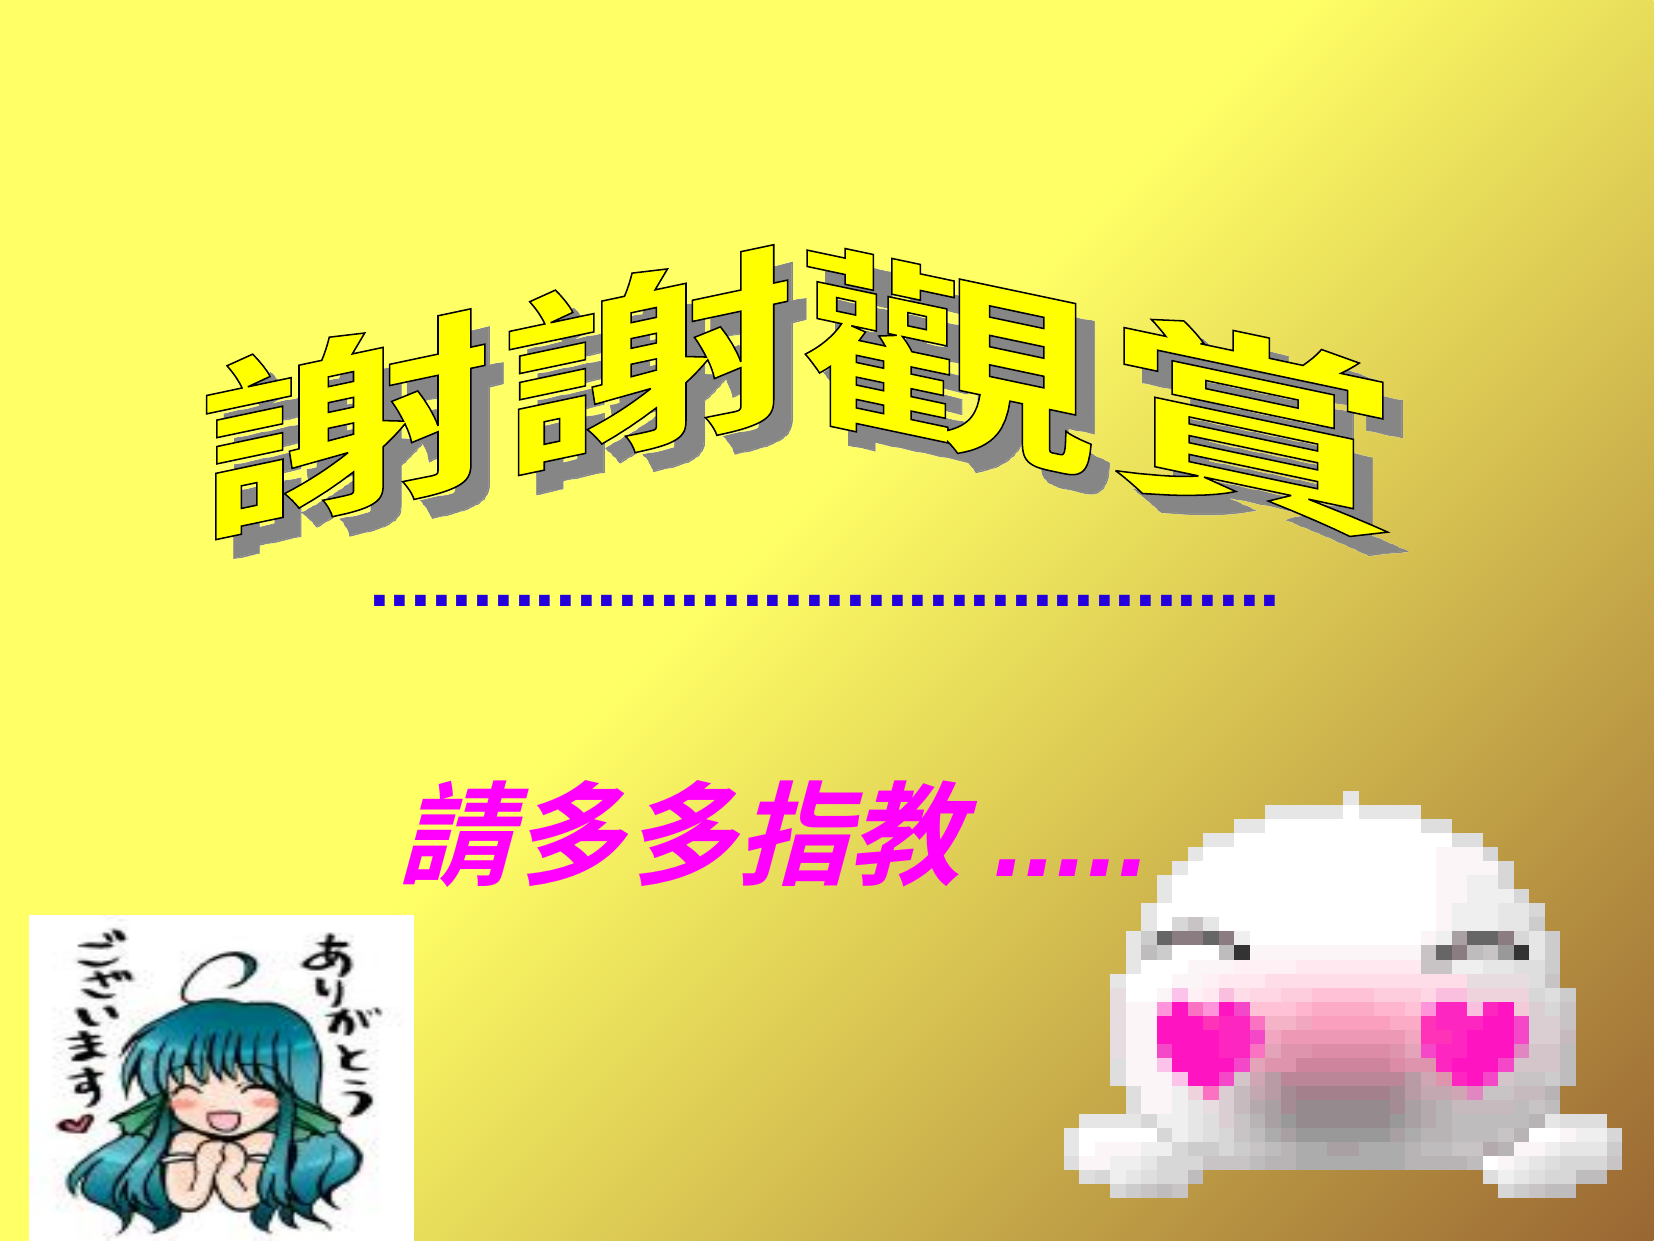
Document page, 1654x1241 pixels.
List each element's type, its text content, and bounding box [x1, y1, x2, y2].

text_box 謝謝觀賞 [518, 395, 586, 476]
text_box 謝謝觀賞 [215, 459, 283, 540]
picture [1033, 679, 1654, 1241]
text_box 謝謝觀賞 [891, 258, 955, 301]
text_box 謝謝觀賞 [1115, 397, 1388, 536]
text_box 謝謝觀賞 [807, 248, 874, 291]
text_box 謝謝觀賞 [216, 406, 283, 438]
text_box 謝謝觀賞 [206, 354, 292, 414]
text_box 請多多指教..... [383, 738, 1182, 889]
text_box 謝謝觀賞 [216, 432, 283, 464]
text_box 謝謝觀賞 [587, 244, 788, 453]
text_box 謝謝觀賞 [1124, 319, 1383, 419]
text_box 謝謝觀賞 [1172, 360, 1335, 429]
text_box 謝謝觀賞 [519, 368, 586, 400]
text_box 謝謝觀賞 [284, 308, 485, 517]
picture [29, 915, 414, 1241]
text_box 謝謝觀賞 [805, 279, 1092, 475]
text_box 謝謝觀賞 [509, 290, 594, 350]
text_box 謝謝觀賞 [519, 342, 586, 374]
text_box ............................................ [354, 531, 1359, 650]
